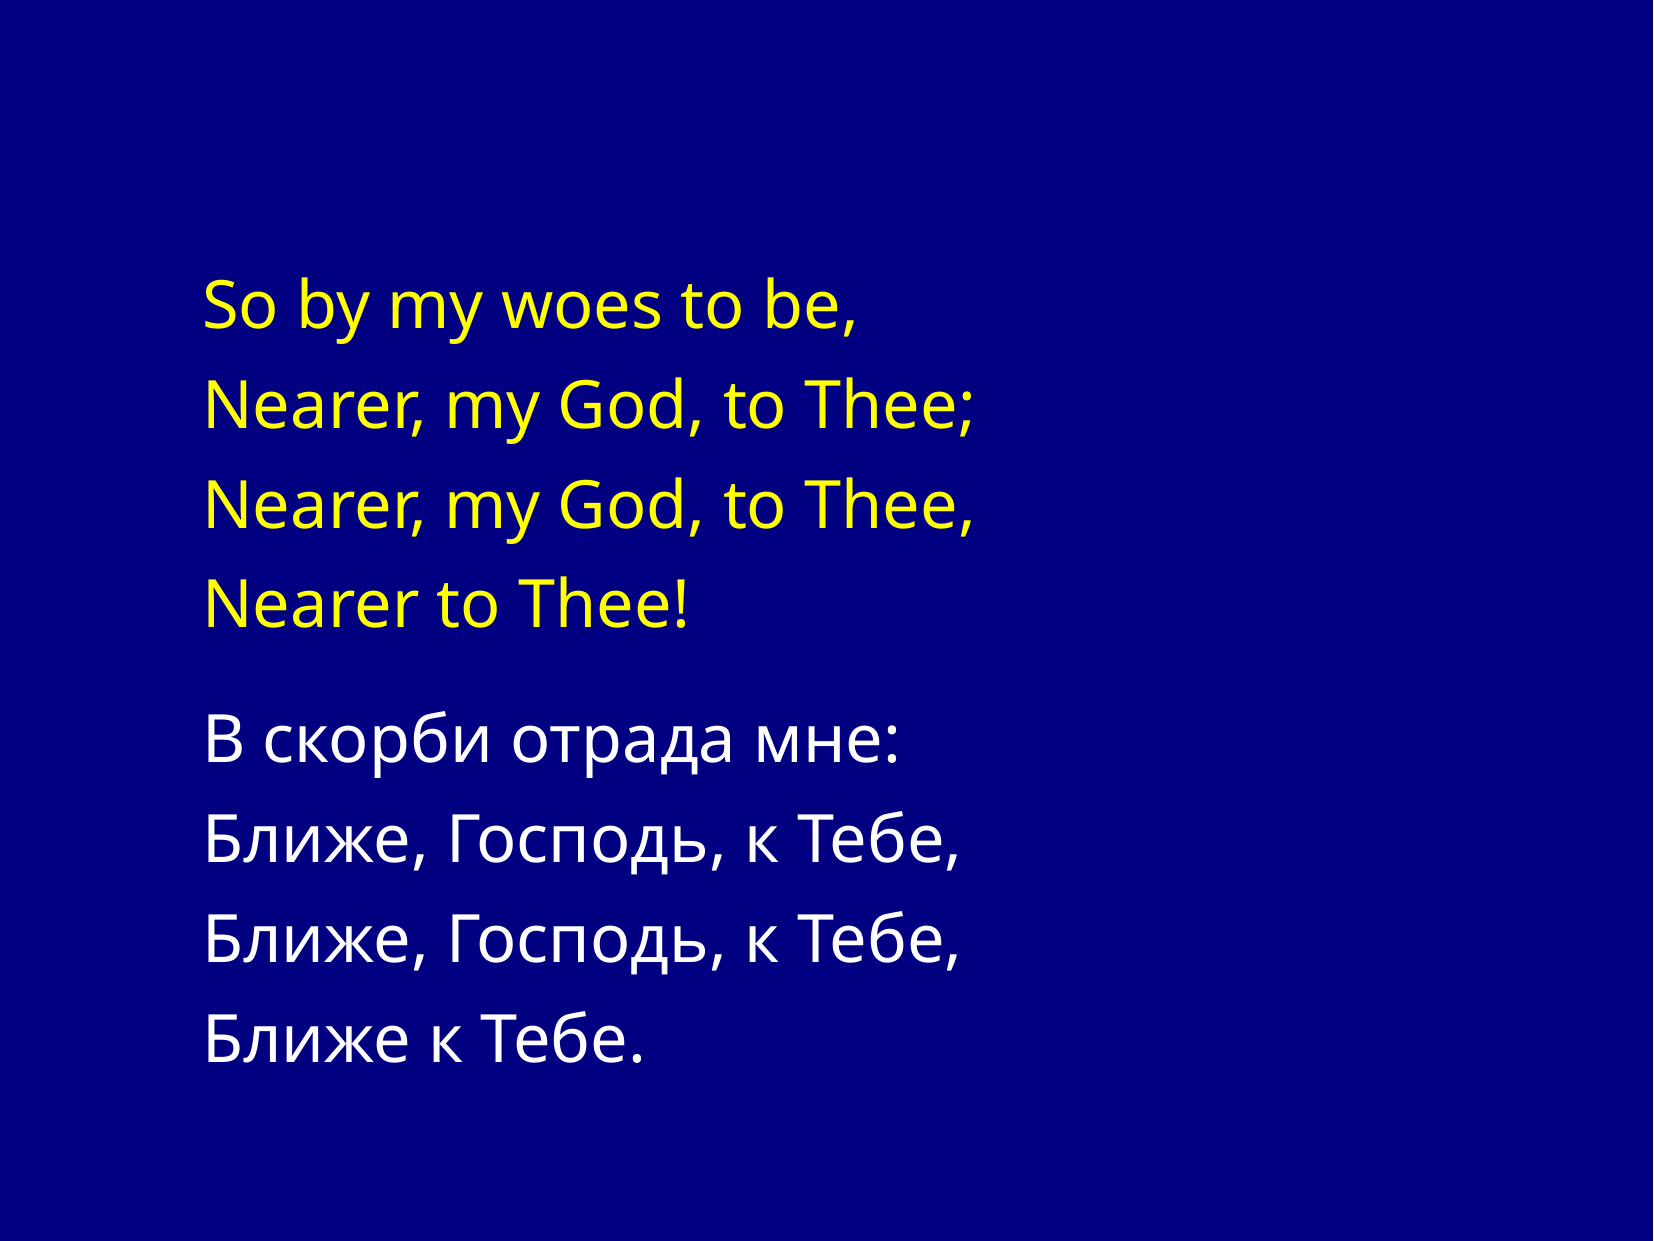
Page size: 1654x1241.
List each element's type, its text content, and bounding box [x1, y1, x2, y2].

text_box So by my woes to be, Nearer, my God, to Thee; Nearer, my God, to Thee, Nearer to Thee! [75, 150, 1576, 638]
text_box В скорби отрада мне: Ближе, Господь, к Тебе, Ближе, Господь, к Тебе, Ближе к Тебе. [75, 675, 1576, 1163]
